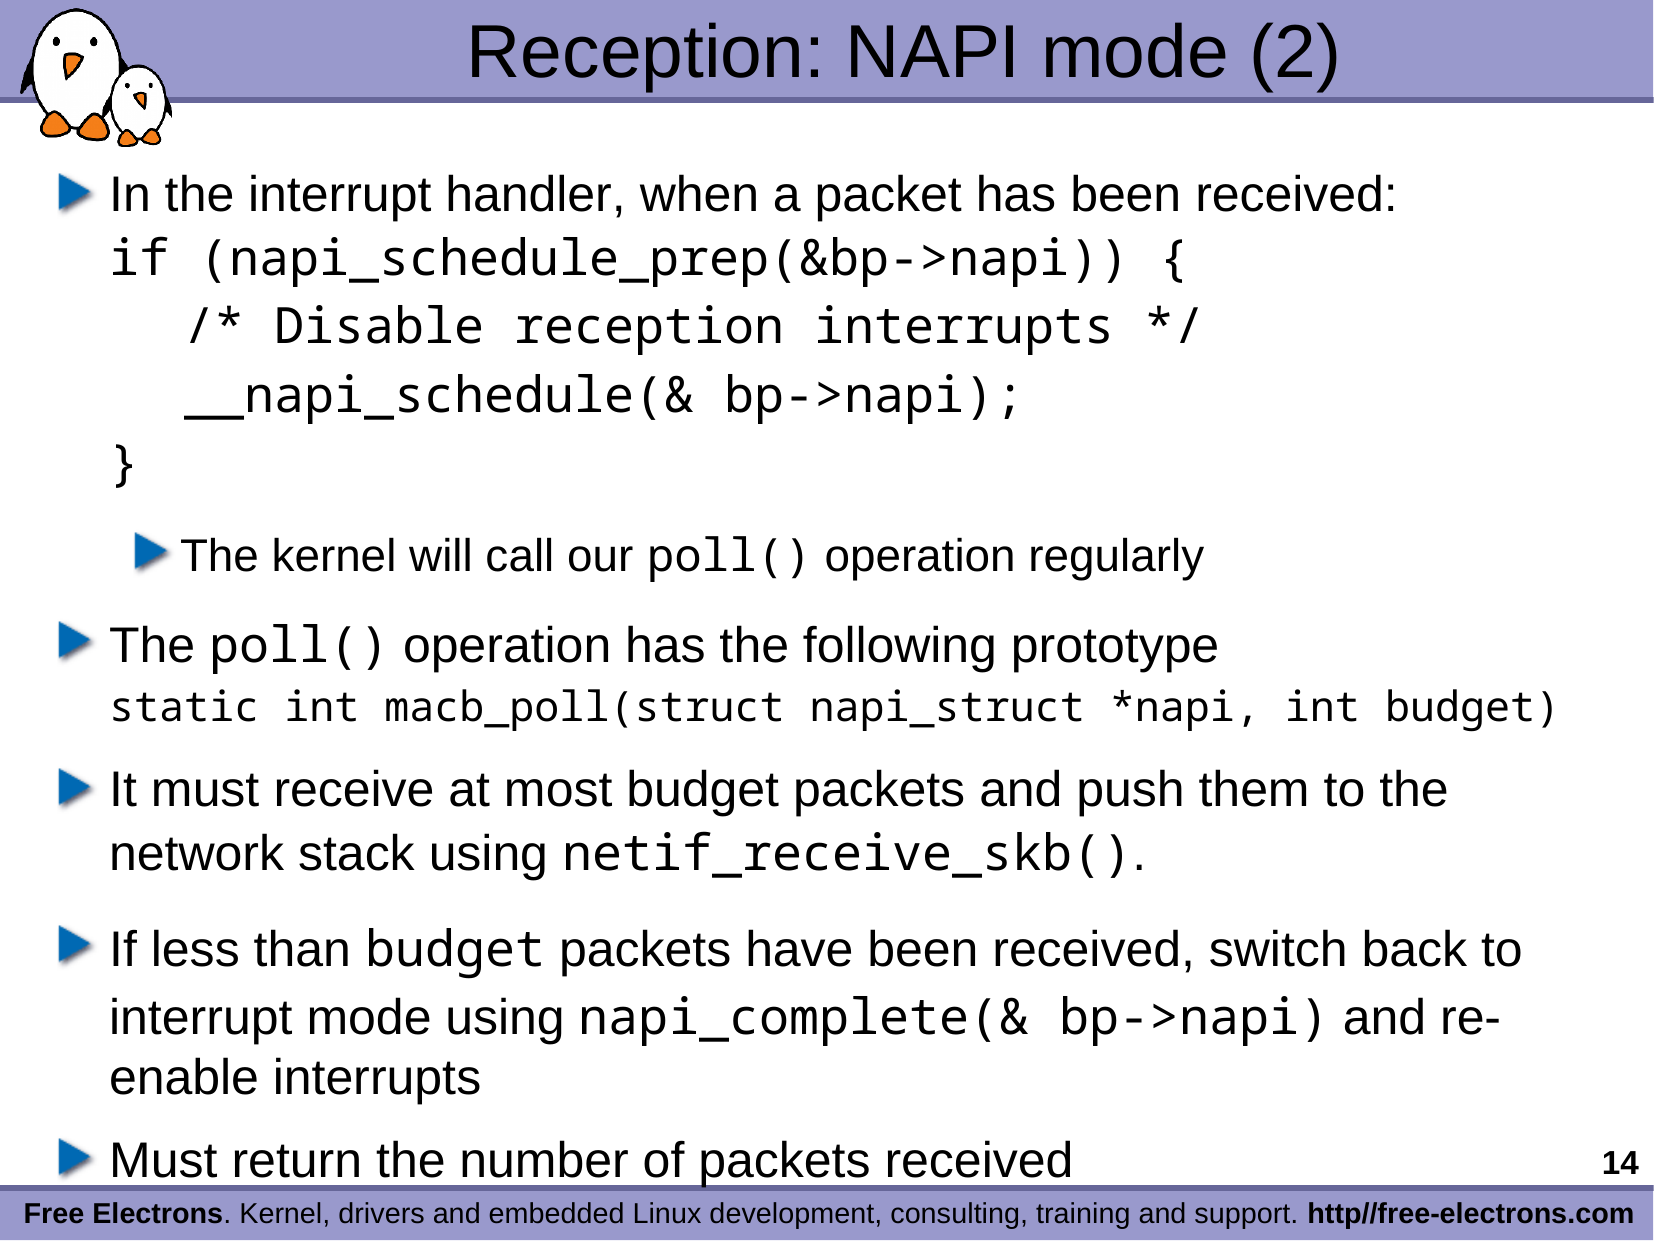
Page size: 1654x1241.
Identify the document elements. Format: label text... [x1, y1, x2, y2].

title Reception: NAPI mode (2) [178, 4, 1631, 98]
list In the interrupt handler, when a packet has been received: if (napi_schedule_prep(&bp->napi)) { /* Disable reception interrupts */ __napi_schedule(& bp->napi); } The kernel will call our poll() operation regularly The poll() operation has the following prototype static int macb_poll(struct napi_struct *napi, int budget) It must receive at most budget packets and push them to the network stack using netif_receive_skb(). If less than budget packets have been received, switch back to interrupt mode using napi_complete(& bp->napi) and re-enable interrupts Must return the number of packets received [38, 166, 1635, 1137]
picture [56, 1137, 100, 1185]
picture [20, 8, 172, 147]
